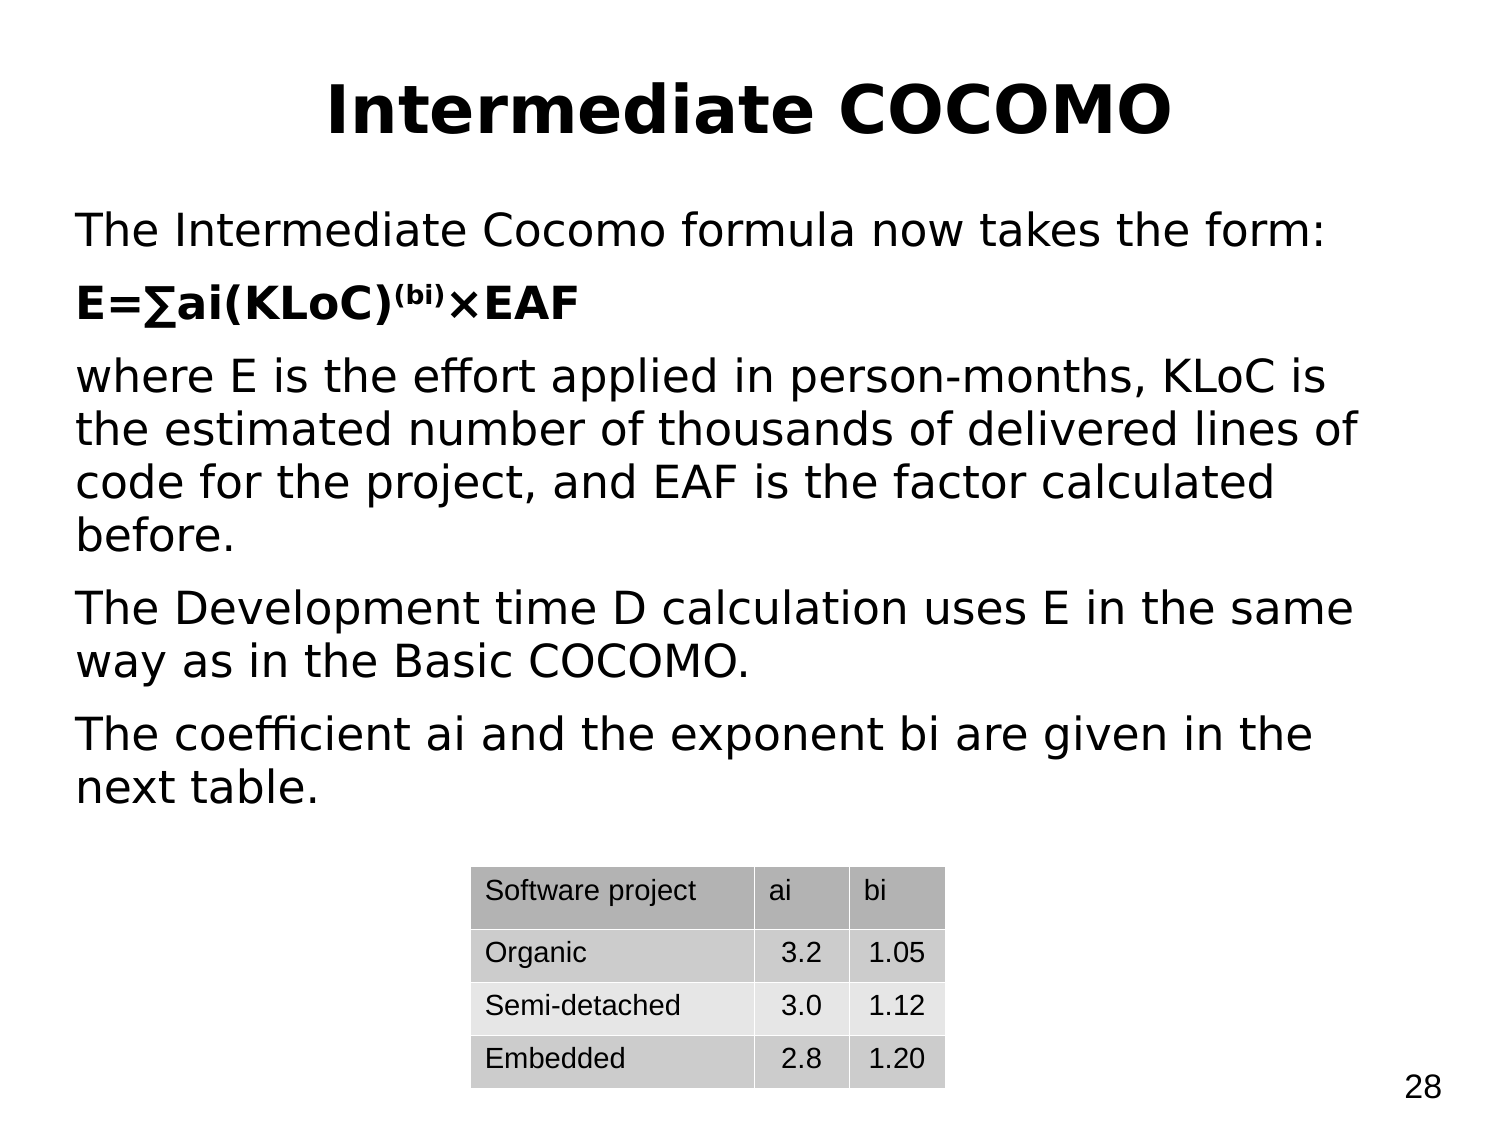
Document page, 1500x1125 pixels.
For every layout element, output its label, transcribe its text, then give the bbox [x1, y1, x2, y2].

table_cell 1.12 [850, 983, 945, 1035]
table_cell 2.8 [755, 1036, 849, 1088]
table_cell Organic [471, 930, 754, 982]
table_header bi [850, 867, 945, 929]
title Intermediate COCOMO [75, 44, 1425, 177]
table_cell Semi-detached [471, 983, 754, 1035]
table_cell 1.20 [850, 1036, 945, 1088]
table_cell Embedded [471, 1036, 754, 1088]
table_cell 3.2 [755, 930, 849, 982]
table_header Software project [471, 867, 754, 929]
table_cell 1.05 [850, 930, 945, 982]
list The Intermediate Cocomo formula now takes the form: E=∑ai(KLoC)(bi)×EAF where E is the effort applied in person-months, KLoC is the estimated number of thousands of delivered lines of code for the project, and EAF is the factor calculated before. The Development time D calculation uses E in the same way as in the Basic COCOMO. The coefficient ai and the exponent bi are given in the next table. [75, 204, 1395, 826]
table_cell 3.0 [755, 983, 849, 1035]
table_header ai [755, 867, 849, 929]
